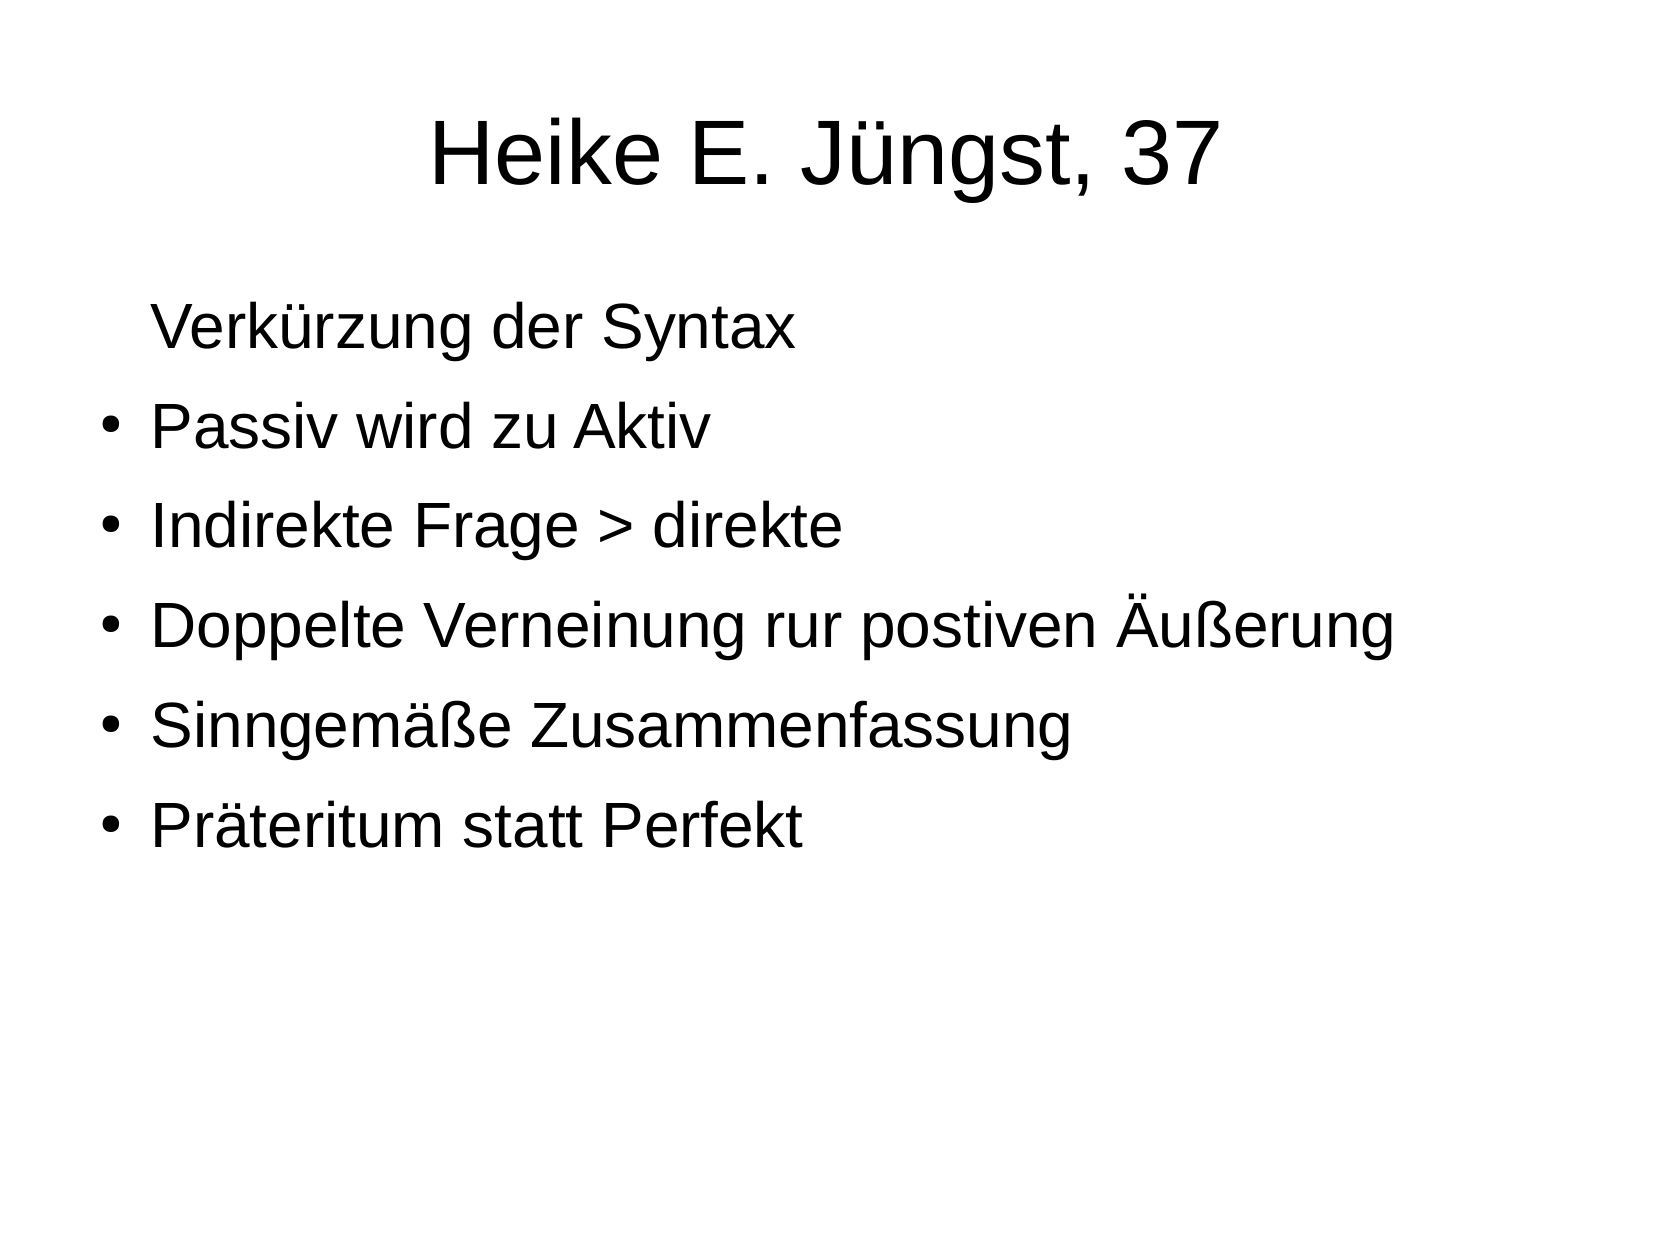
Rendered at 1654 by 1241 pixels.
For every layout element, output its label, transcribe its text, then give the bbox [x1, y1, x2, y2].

title Heike E. Jüngst, 37 [82, 49, 1571, 257]
list Verkürzung der Syntax Passiv wird zu Aktiv Indirekte Frage > direkte Doppelte Verneinung rur postiven Äußerung Sinngemäße Zusammenfassung Präteritum statt Perfekt [82, 290, 1571, 1010]
